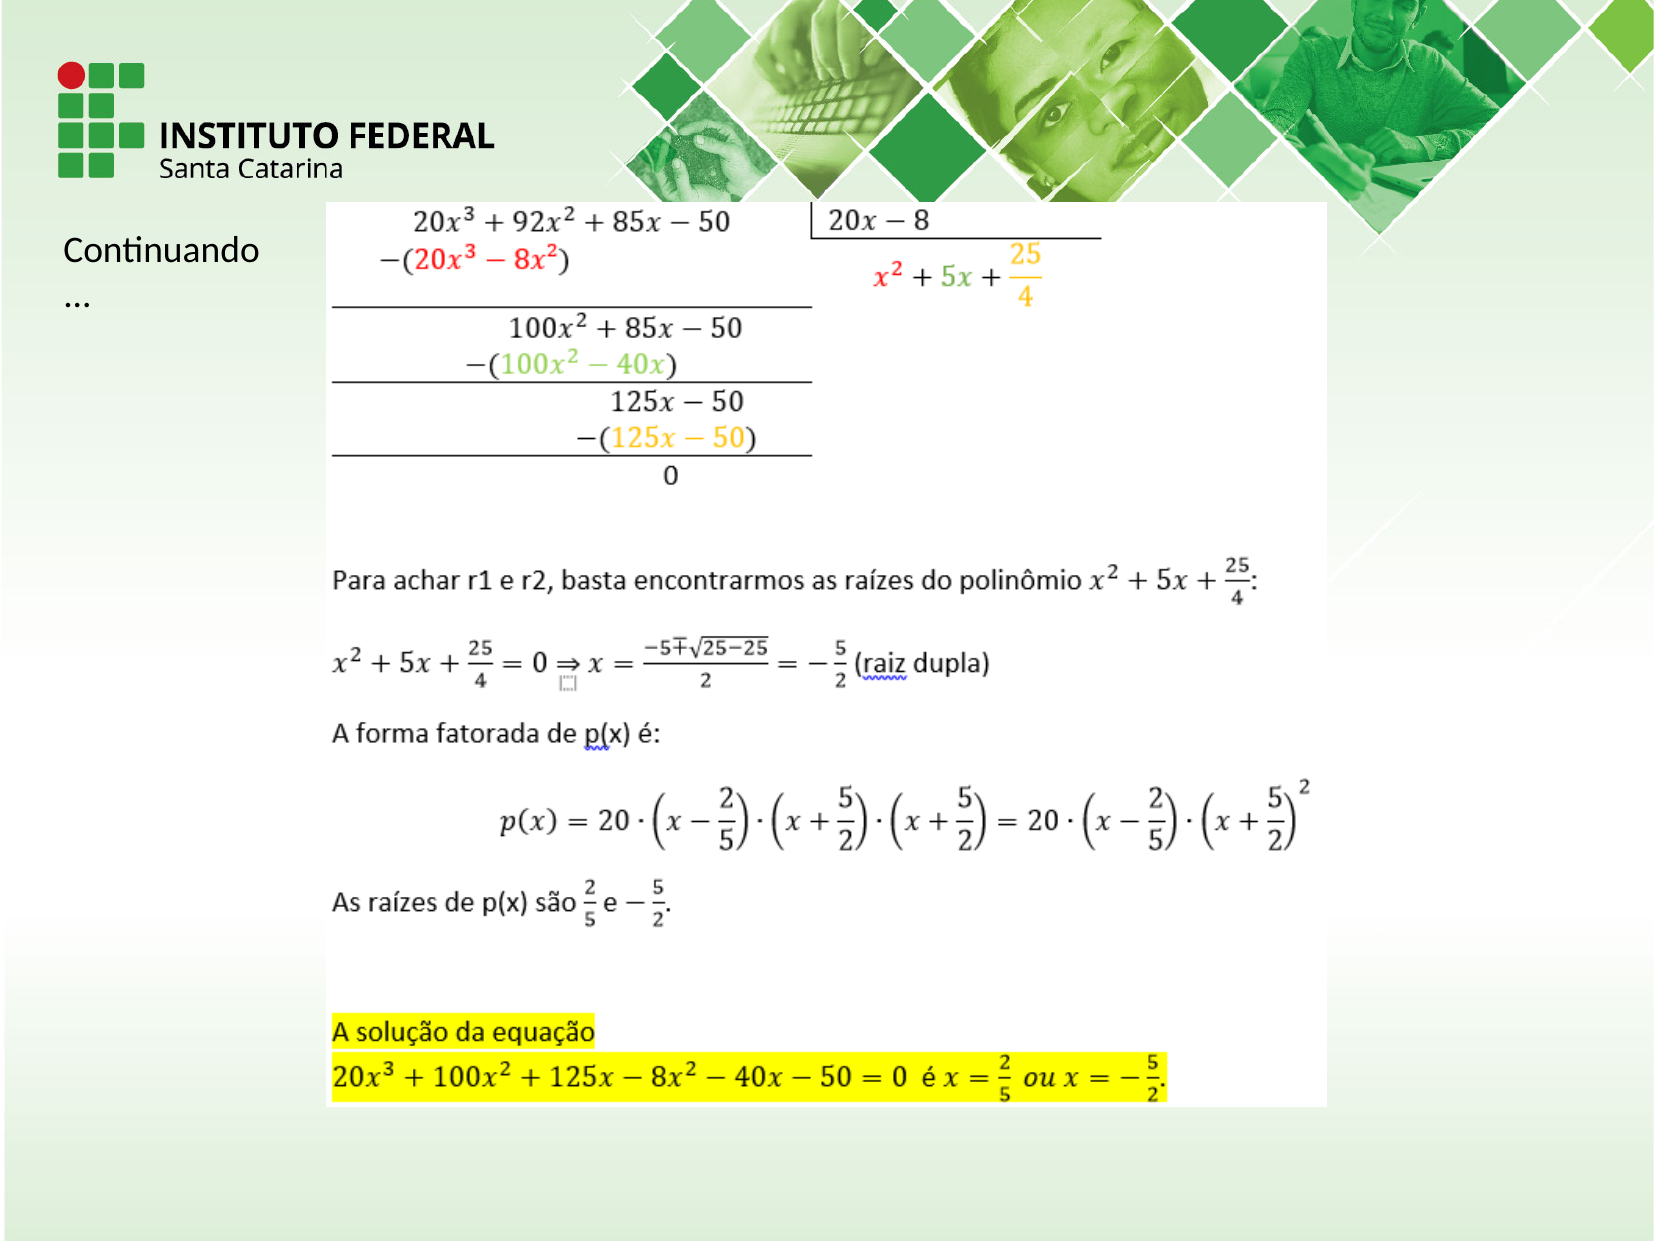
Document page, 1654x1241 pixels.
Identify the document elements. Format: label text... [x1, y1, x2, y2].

text_box Continuando... [48, 217, 285, 324]
picture [326, 202, 1327, 1107]
